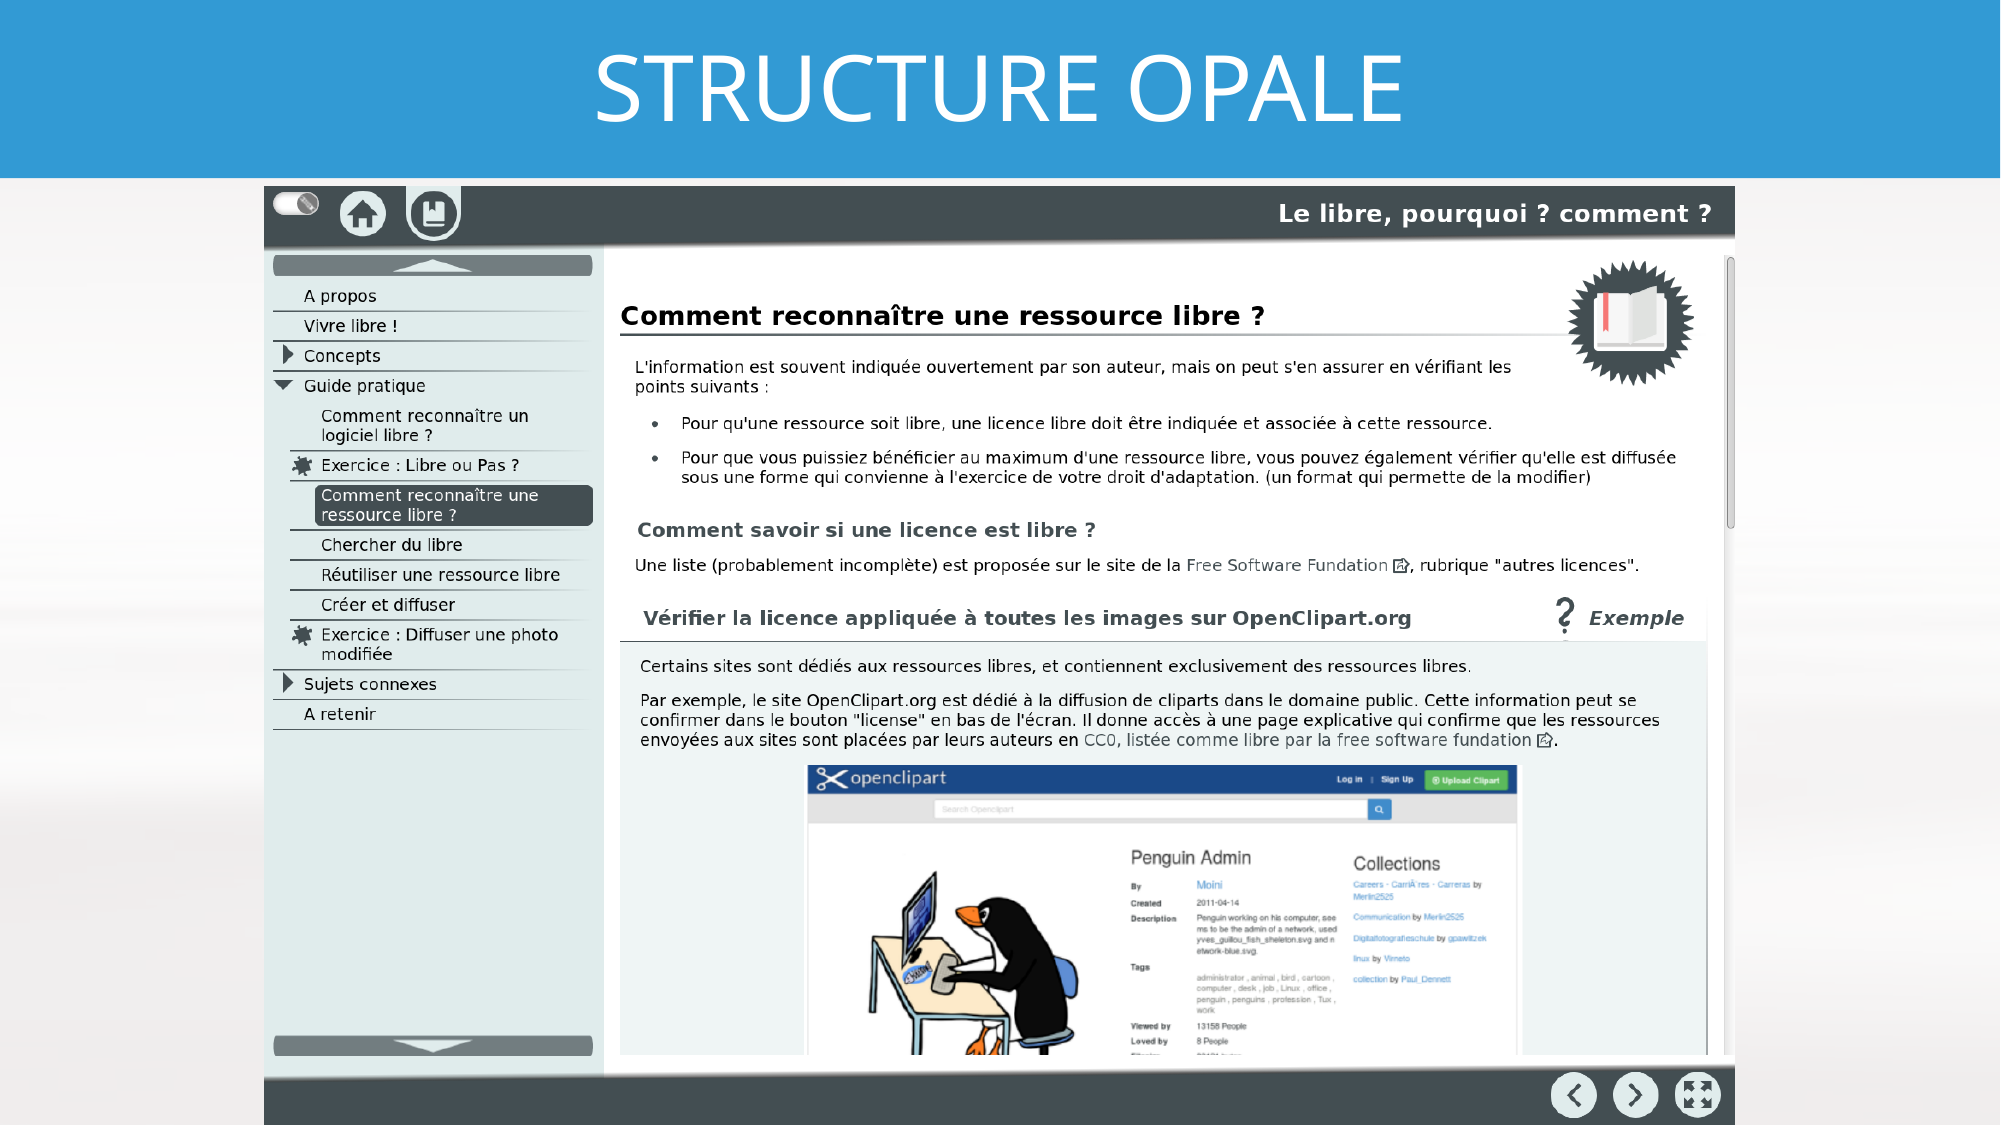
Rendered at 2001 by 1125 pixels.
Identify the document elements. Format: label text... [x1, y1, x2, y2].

picture [264, 186, 1735, 1125]
text_box Structure Opale [0, 0, 2000, 173]
